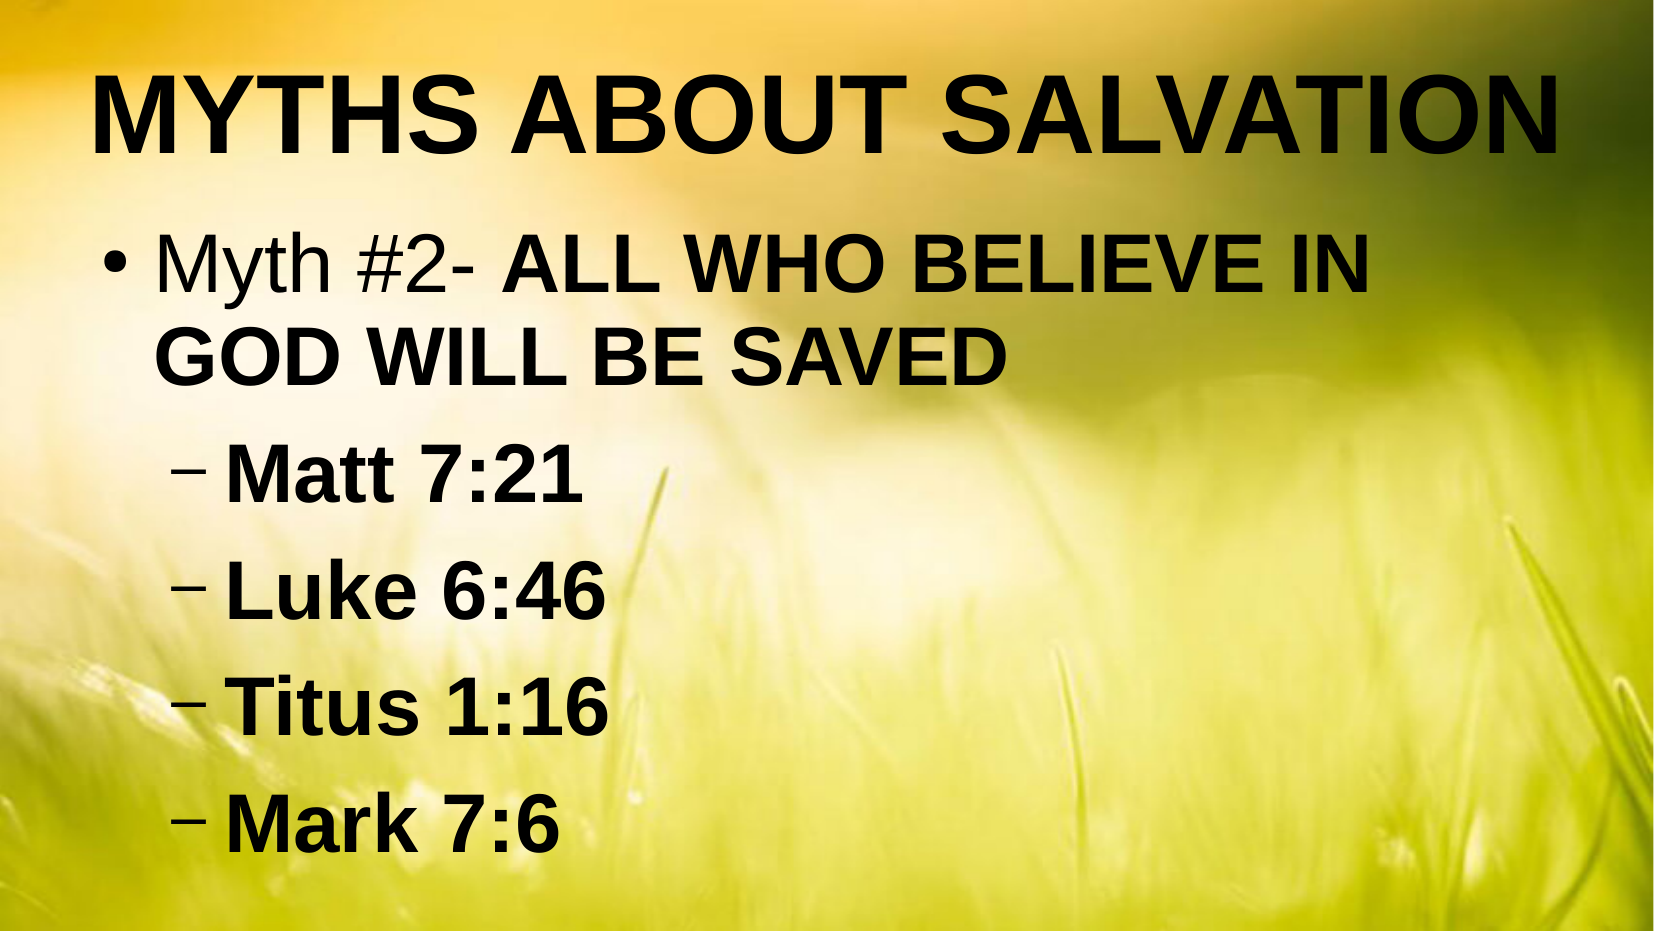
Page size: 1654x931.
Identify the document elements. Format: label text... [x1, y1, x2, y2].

list Myth #2- ALL WHO BELIEVE IN GOD WILL BE SAVED Matt 7:21 Luke 6:46 Titus 1:16 Mark 7:6 [82, 217, 1571, 886]
picture [0, 0, 1654, 931]
title MYTHS ABOUT SALVATION [82, 37, 1571, 193]
